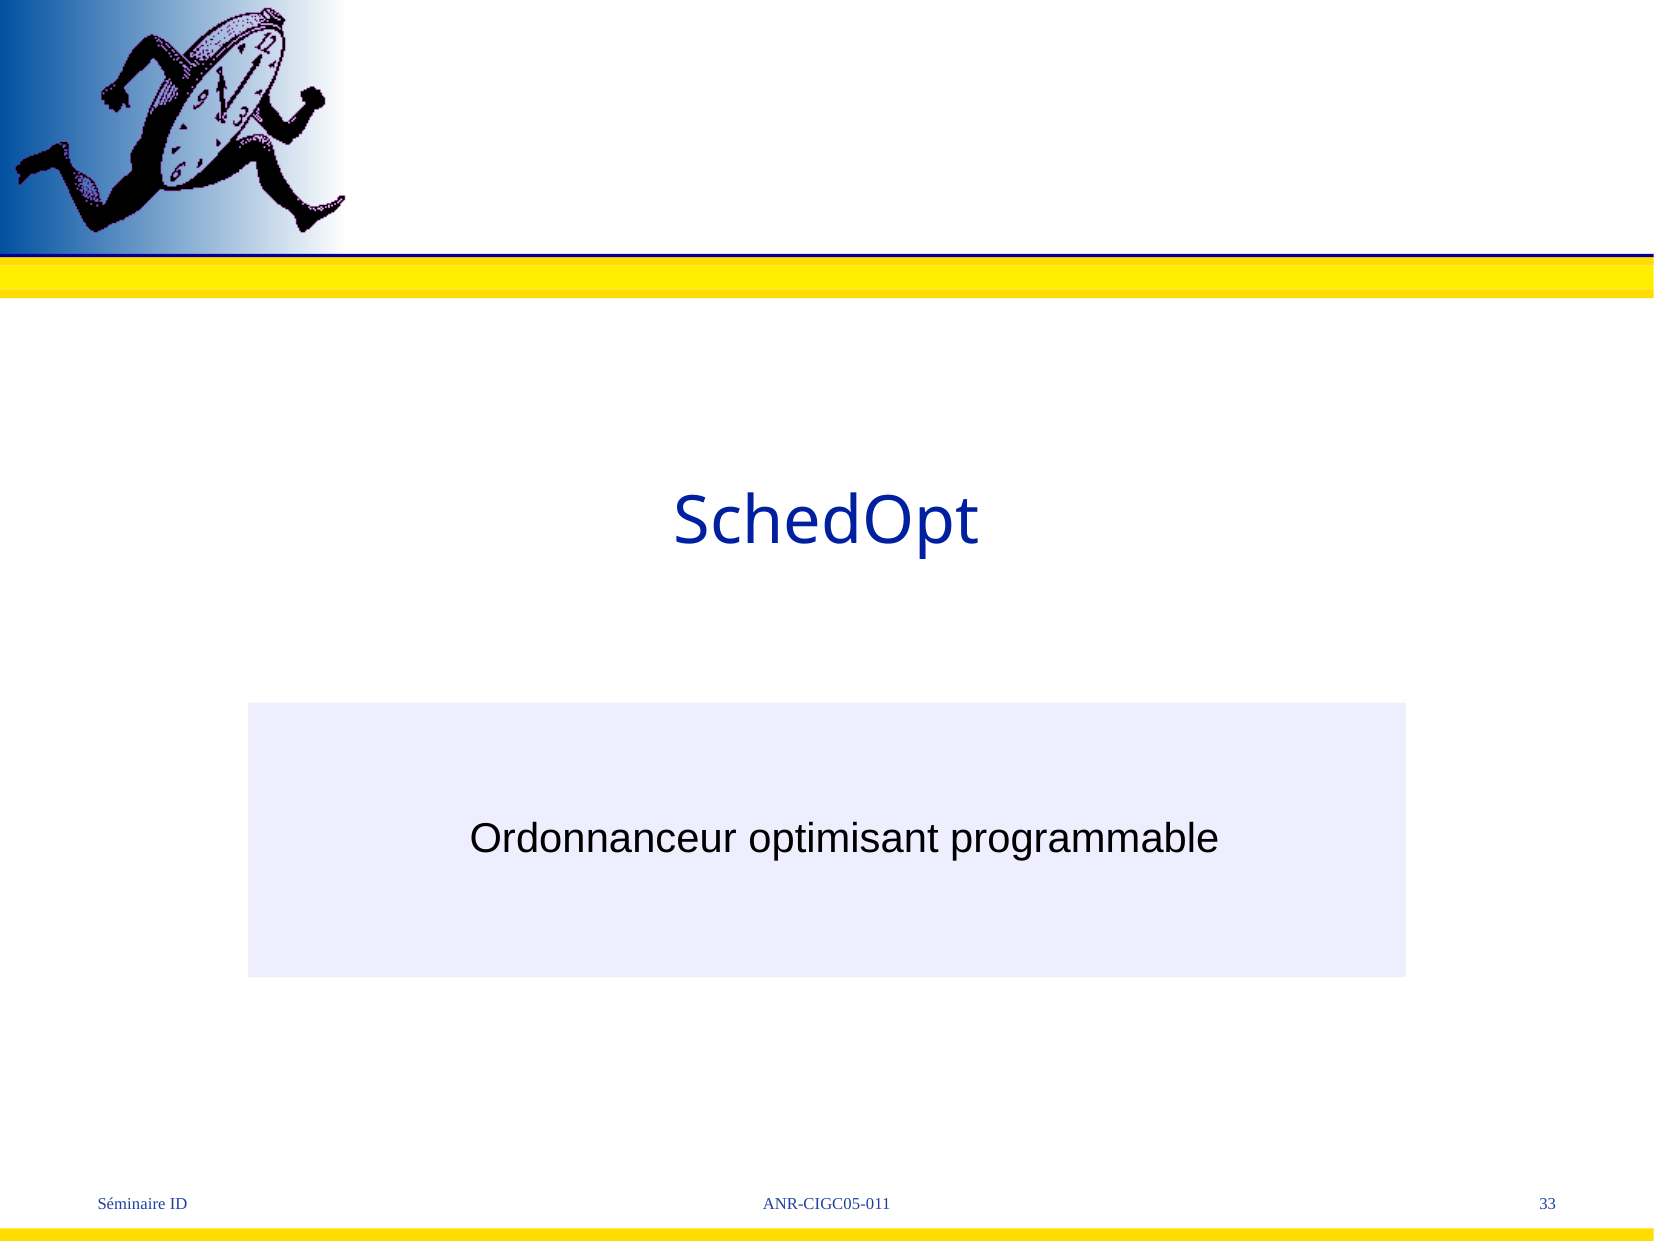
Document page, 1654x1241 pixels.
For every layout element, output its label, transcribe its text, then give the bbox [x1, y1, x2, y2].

picture [14, 0, 353, 245]
subtitle Ordonnanceur optimisant programmable [248, 702, 1406, 978]
title SchedOpt [123, 385, 1530, 652]
